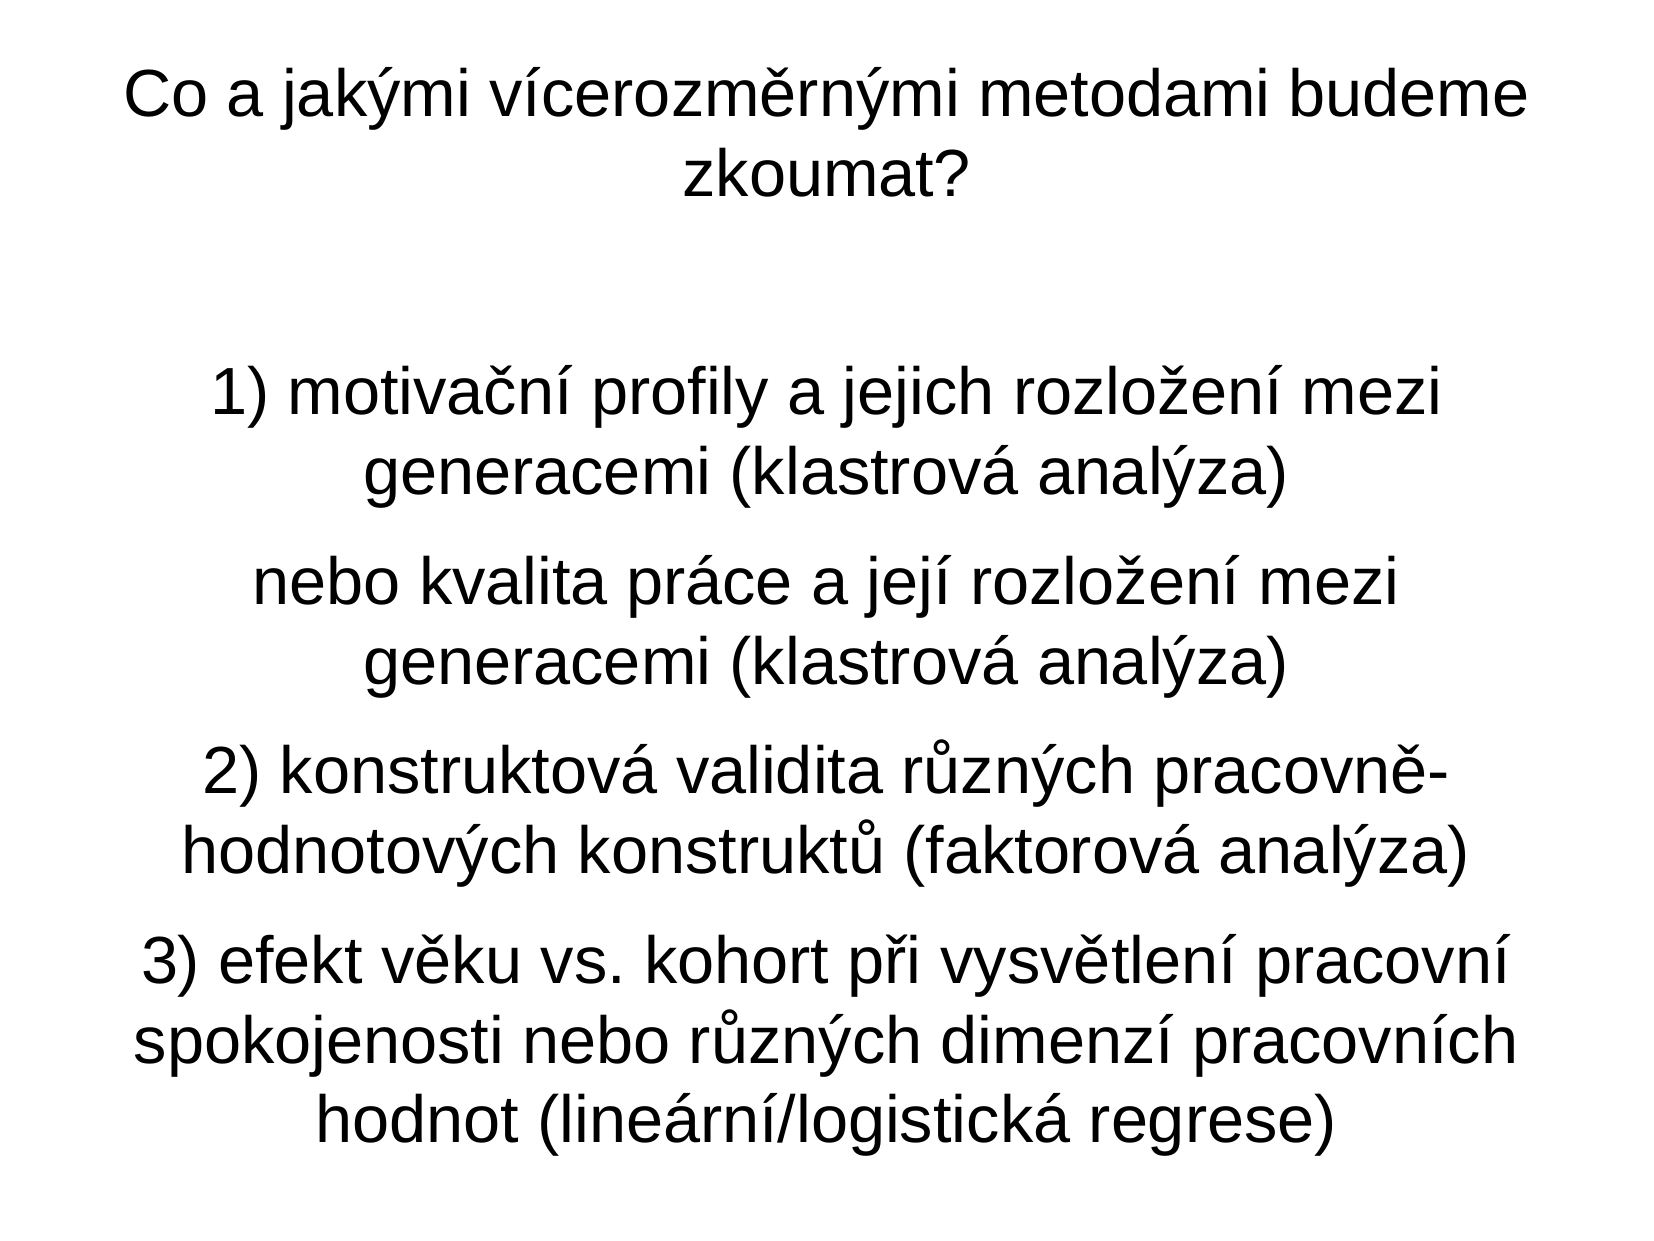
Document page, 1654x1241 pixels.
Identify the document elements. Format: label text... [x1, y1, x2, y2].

subtitle Co a jakými vícerozměrnými metodami budeme zkoumat? 1) motivační profily a jejich rozložení mezi generacemi (klastrová analýza) nebo kvalita práce a její rozložení mezi generacemi (klastrová analýza) 2) konstruktová validita různých pracovně-hodnotových konstruktů (faktorová analýza) 3) efekt věku vs. kohort při vysvětlení pracovní spokojenosti nebo různých dimenzí pracovních hodnot (lineární/logistická regrese) [82, 49, 1571, 1109]
